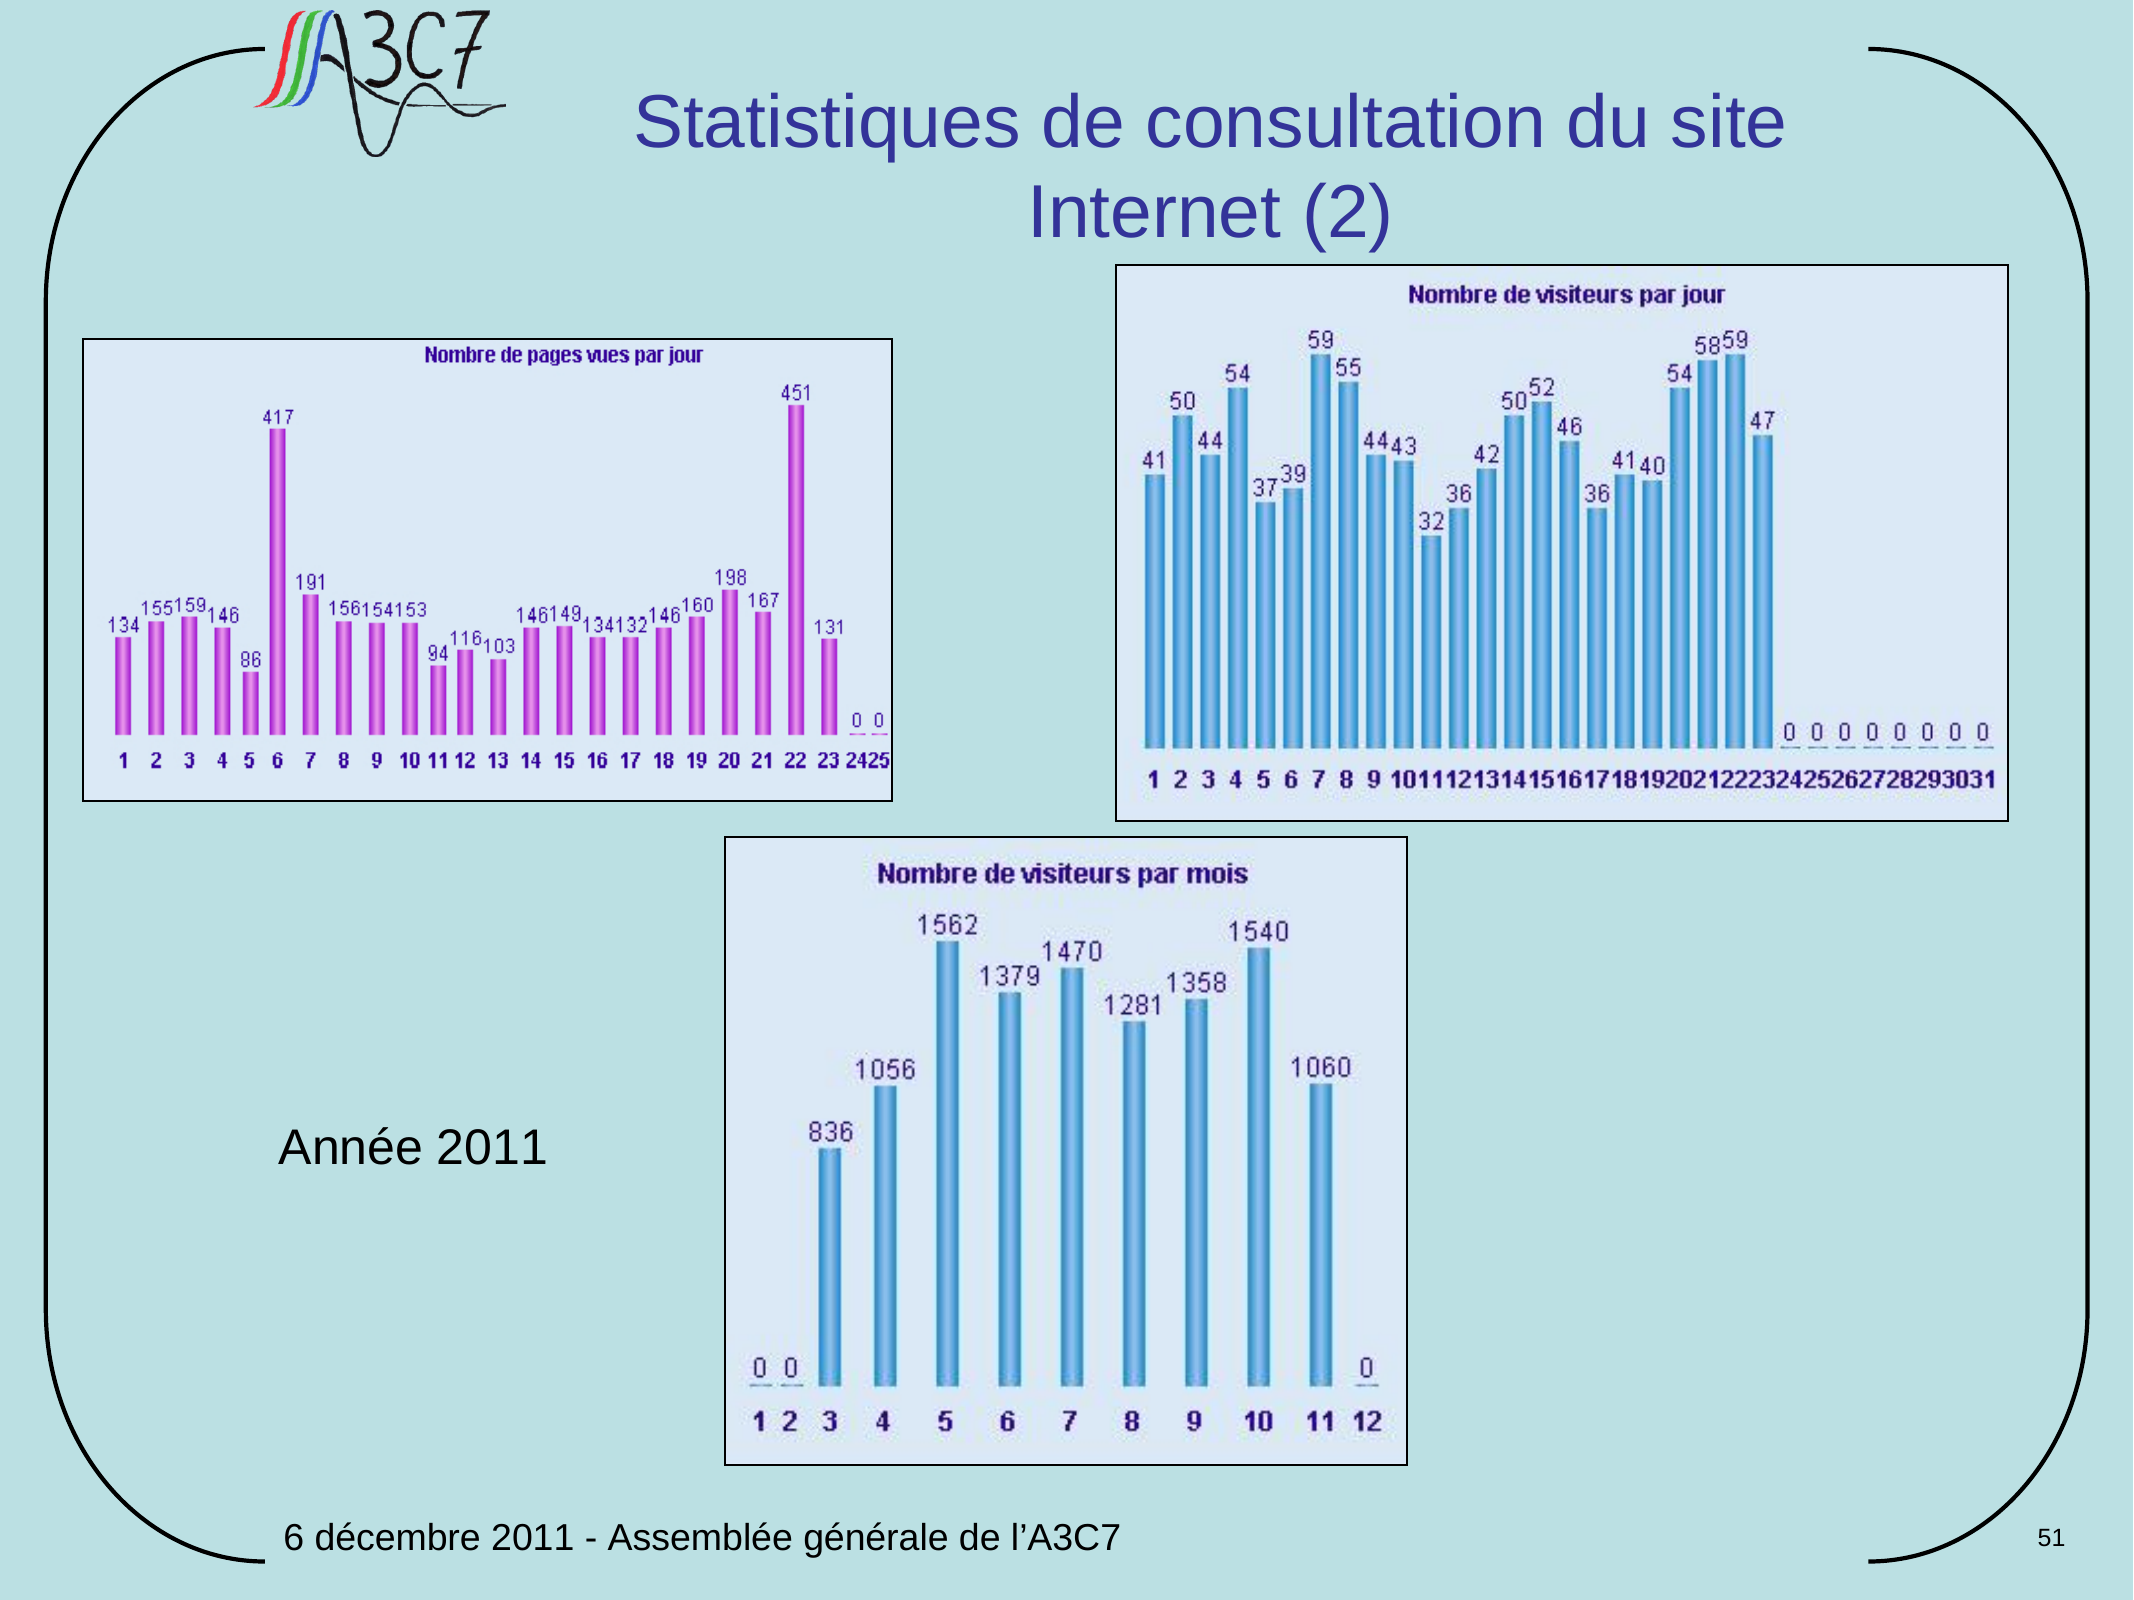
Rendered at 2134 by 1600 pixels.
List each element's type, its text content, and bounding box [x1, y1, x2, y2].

text_box Année 2011 [269, 1114, 558, 1175]
picture [726, 837, 1406, 1465]
picture [84, 339, 891, 801]
picture [253, 10, 506, 157]
title Statistiques de consultation du site Internet (2) [506, 64, 1926, 279]
picture [1116, 266, 2008, 820]
text_box 6 décembre 2011 - Assemblée générale de l’A3C7 [274, 1512, 1131, 1558]
